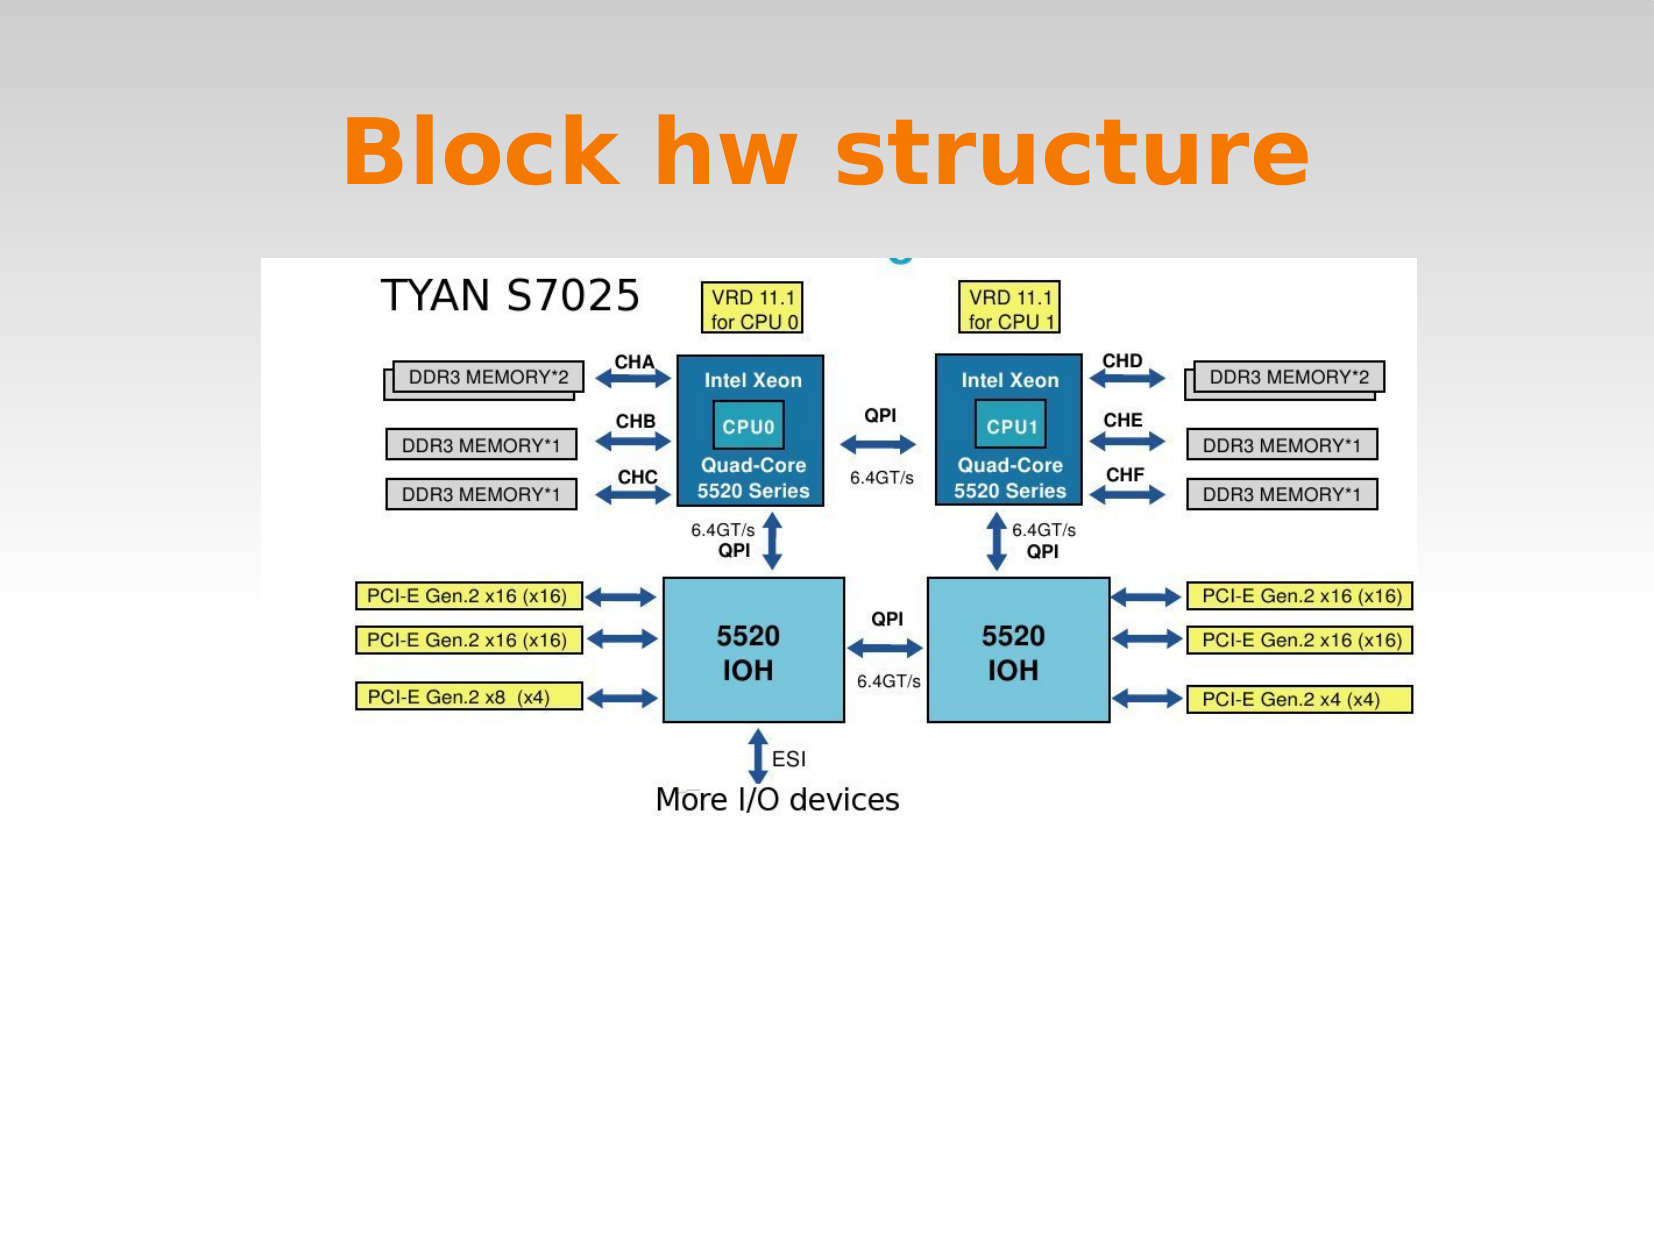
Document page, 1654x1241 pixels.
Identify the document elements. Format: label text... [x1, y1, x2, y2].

picture [261, 258, 1417, 1184]
title Block hw structure [82, 49, 1571, 257]
